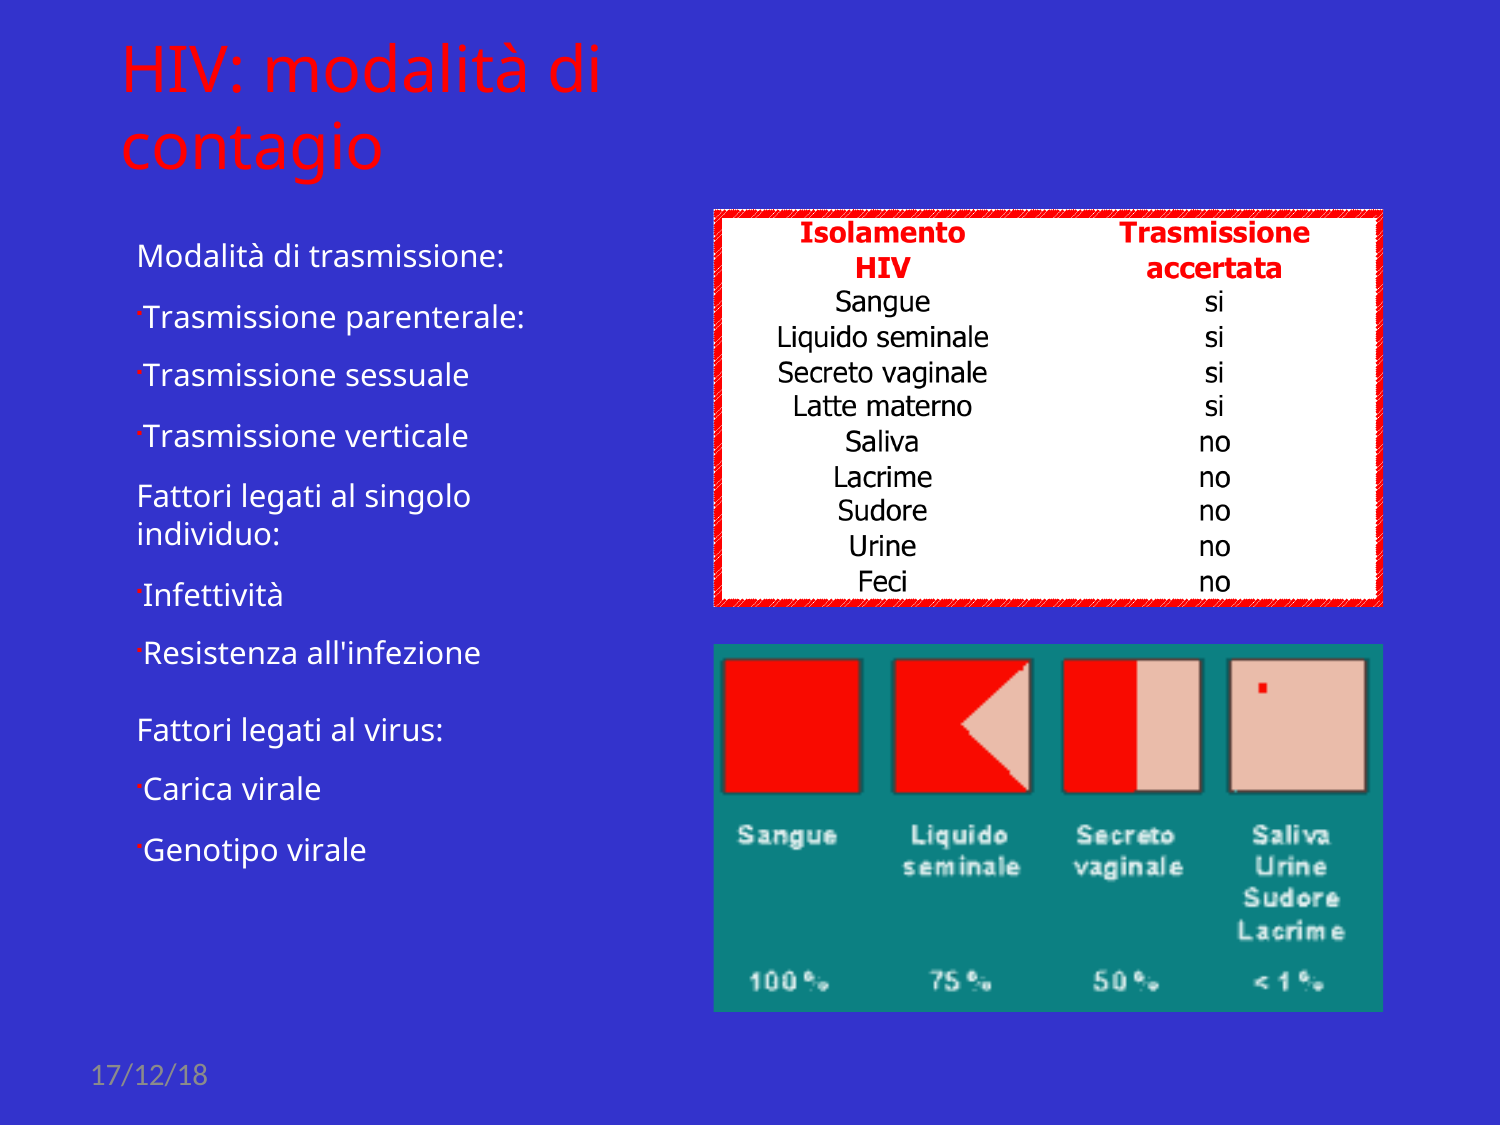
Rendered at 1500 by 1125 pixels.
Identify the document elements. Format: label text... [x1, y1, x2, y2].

text_box HIV: modalità di contagio [105, 20, 853, 190]
text_box [713, 644, 1384, 1012]
text_box 17/12/18 [74, 1046, 421, 1103]
text_box [713, 209, 1384, 607]
text_box Modalità di trasmissione: Trasmissione parenterale: Trasmissione sessuale Trasmissione verticale Fattori legati al singolo individuo: Infettività Resistenza all'infezione Fattori legati al virus: Carica virale Genotipo virale [123, 229, 611, 979]
